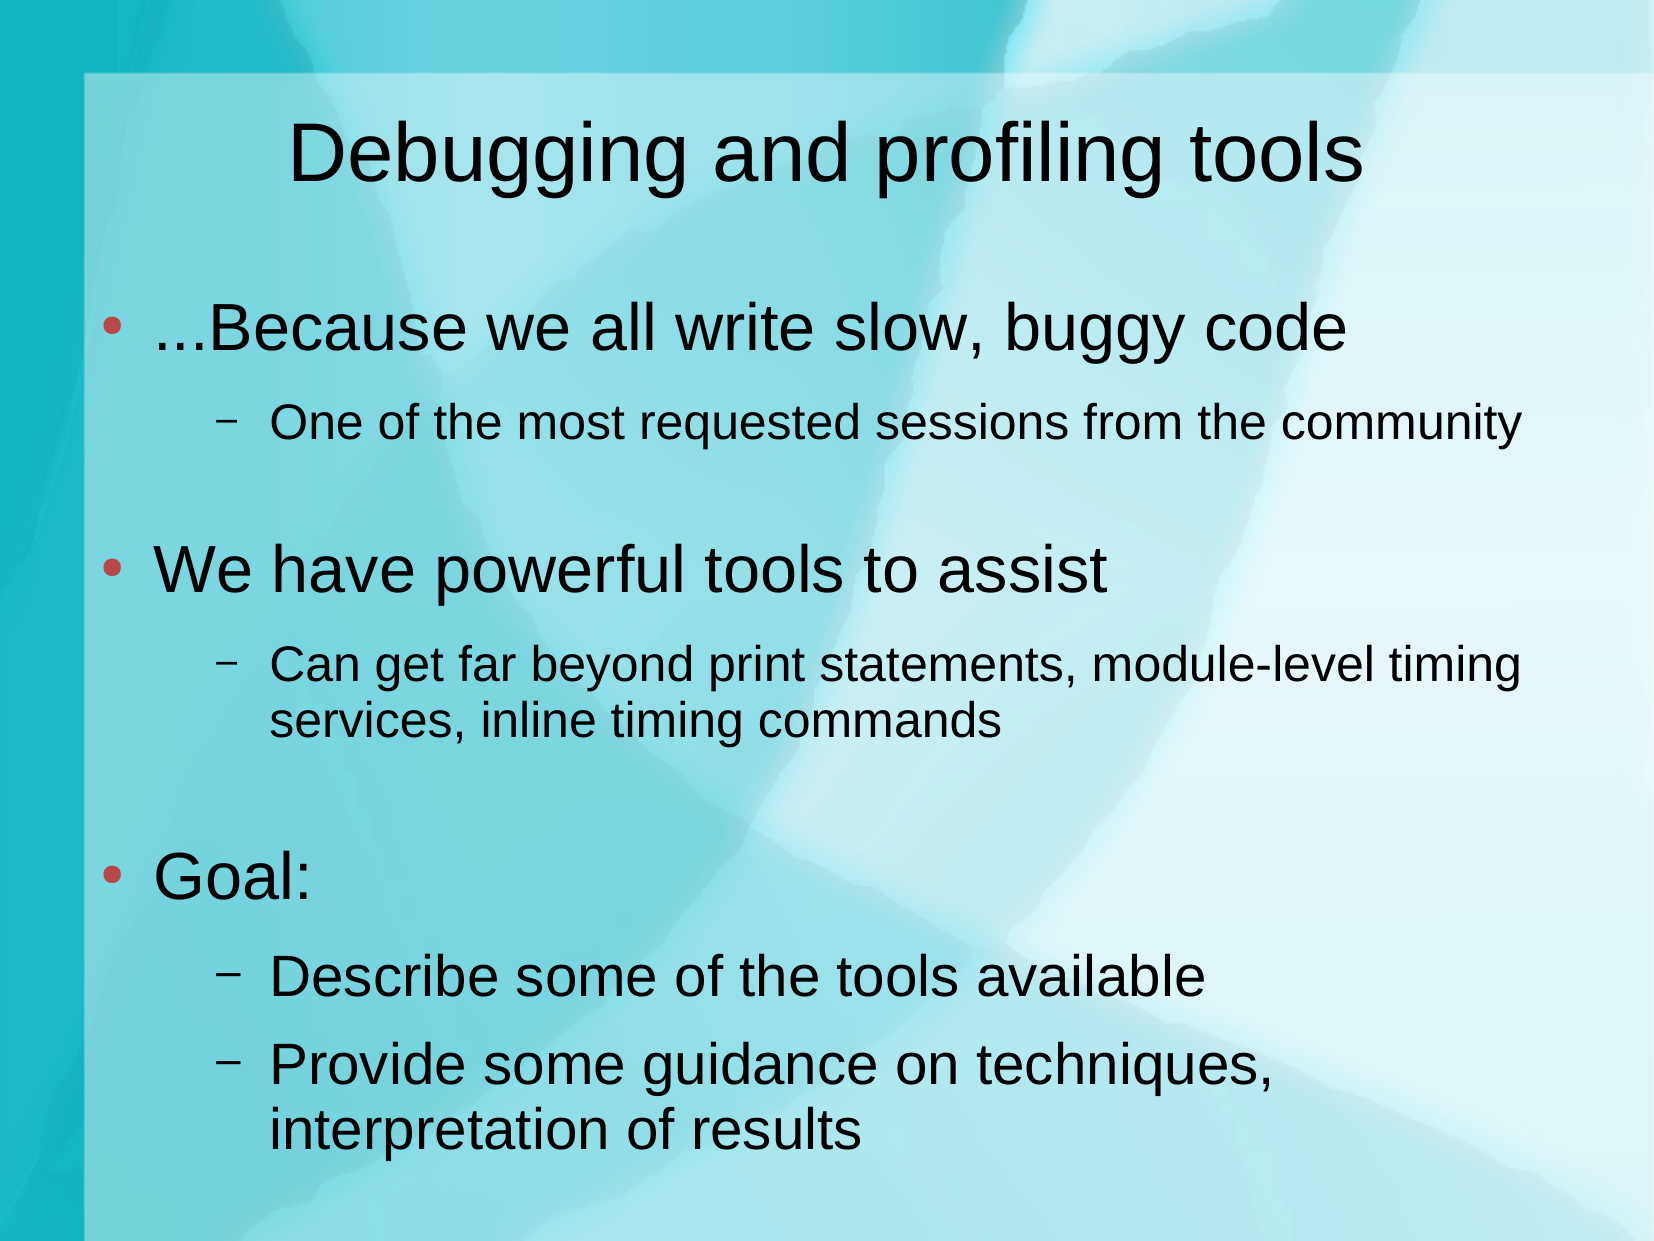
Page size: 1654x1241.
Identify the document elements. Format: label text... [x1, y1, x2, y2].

list ...Because we all write slow, buggy code One of the most requested sessions from the community We have powerful tools to assist Can get far beyond print statements, module-level timing services, inline timing commands Goal: Describe some of the tools available Provide some guidance on techniques, interpretation of results [82, 290, 1571, 1162]
picture [0, 0, 1654, 1241]
title Debugging and profiling tools [82, 49, 1571, 257]
